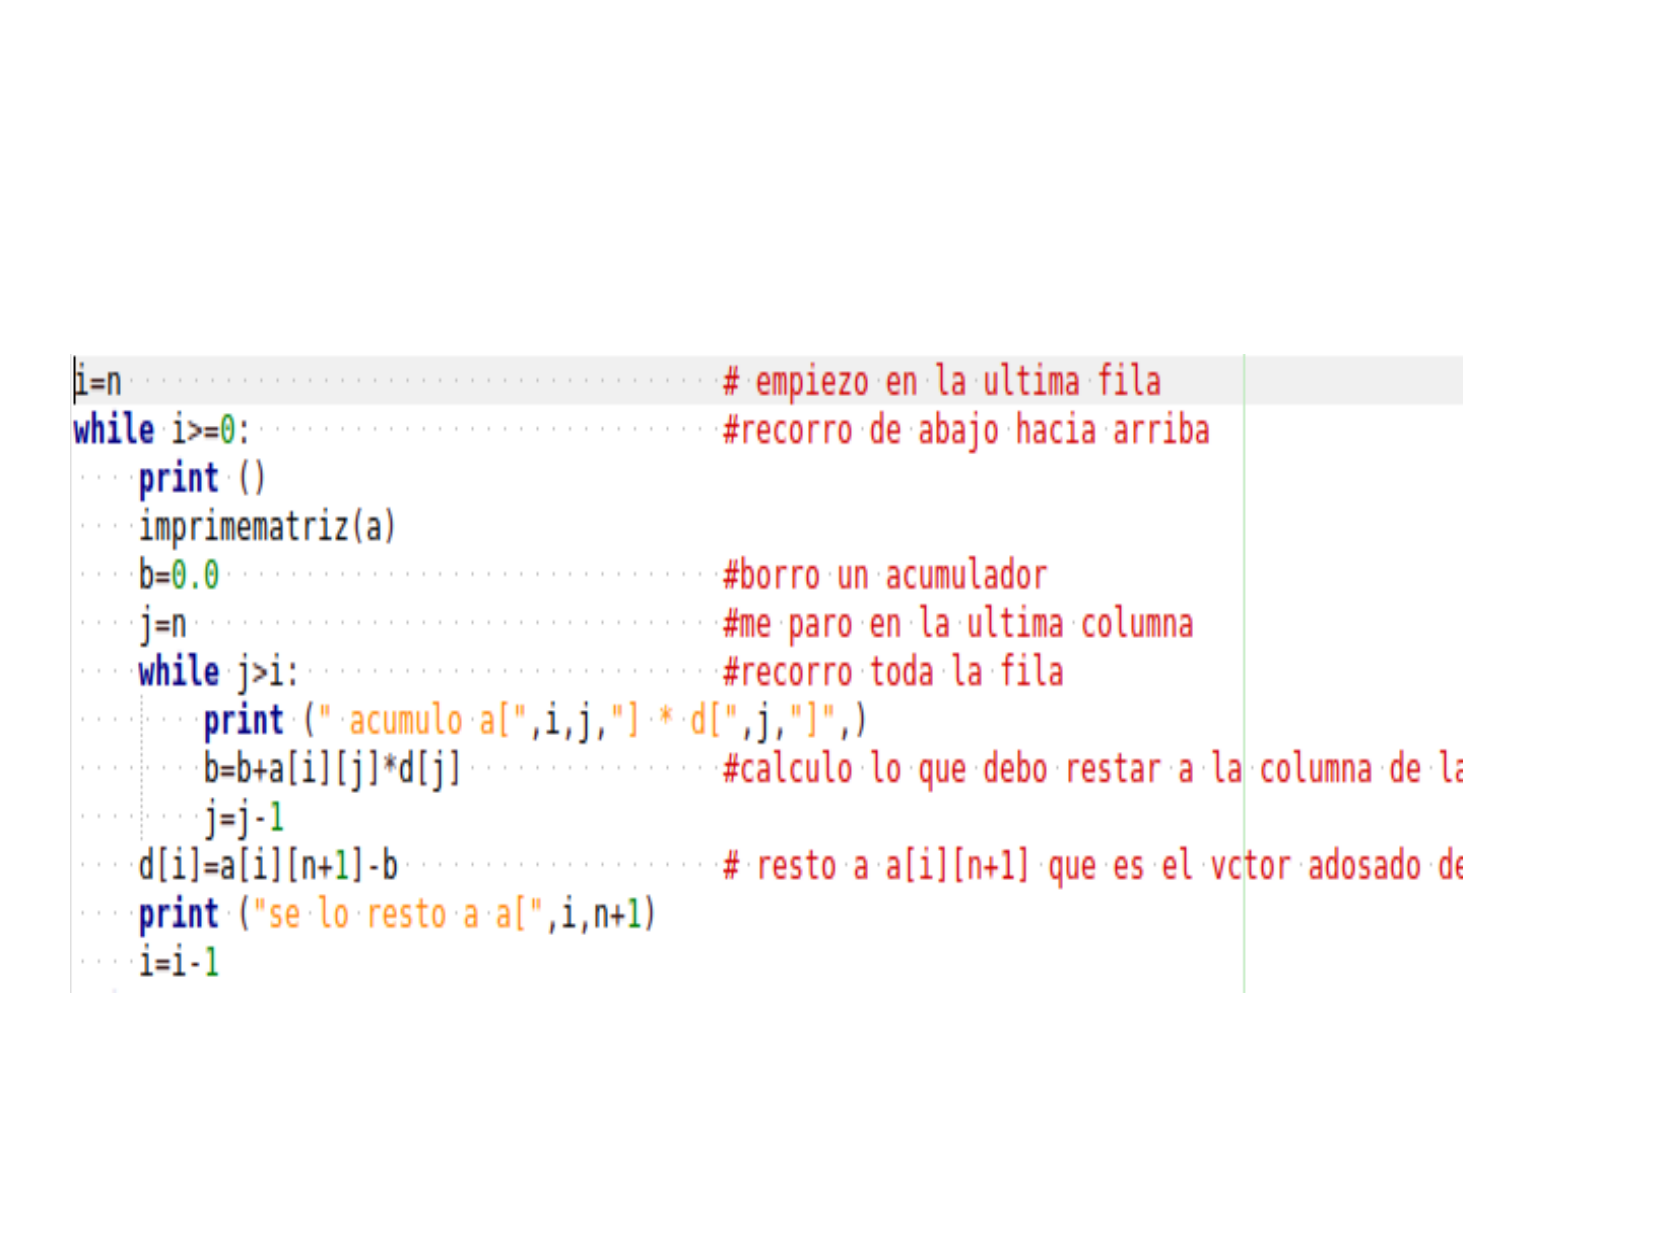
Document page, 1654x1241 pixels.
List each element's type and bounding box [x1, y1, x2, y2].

picture [70, 354, 1463, 993]
